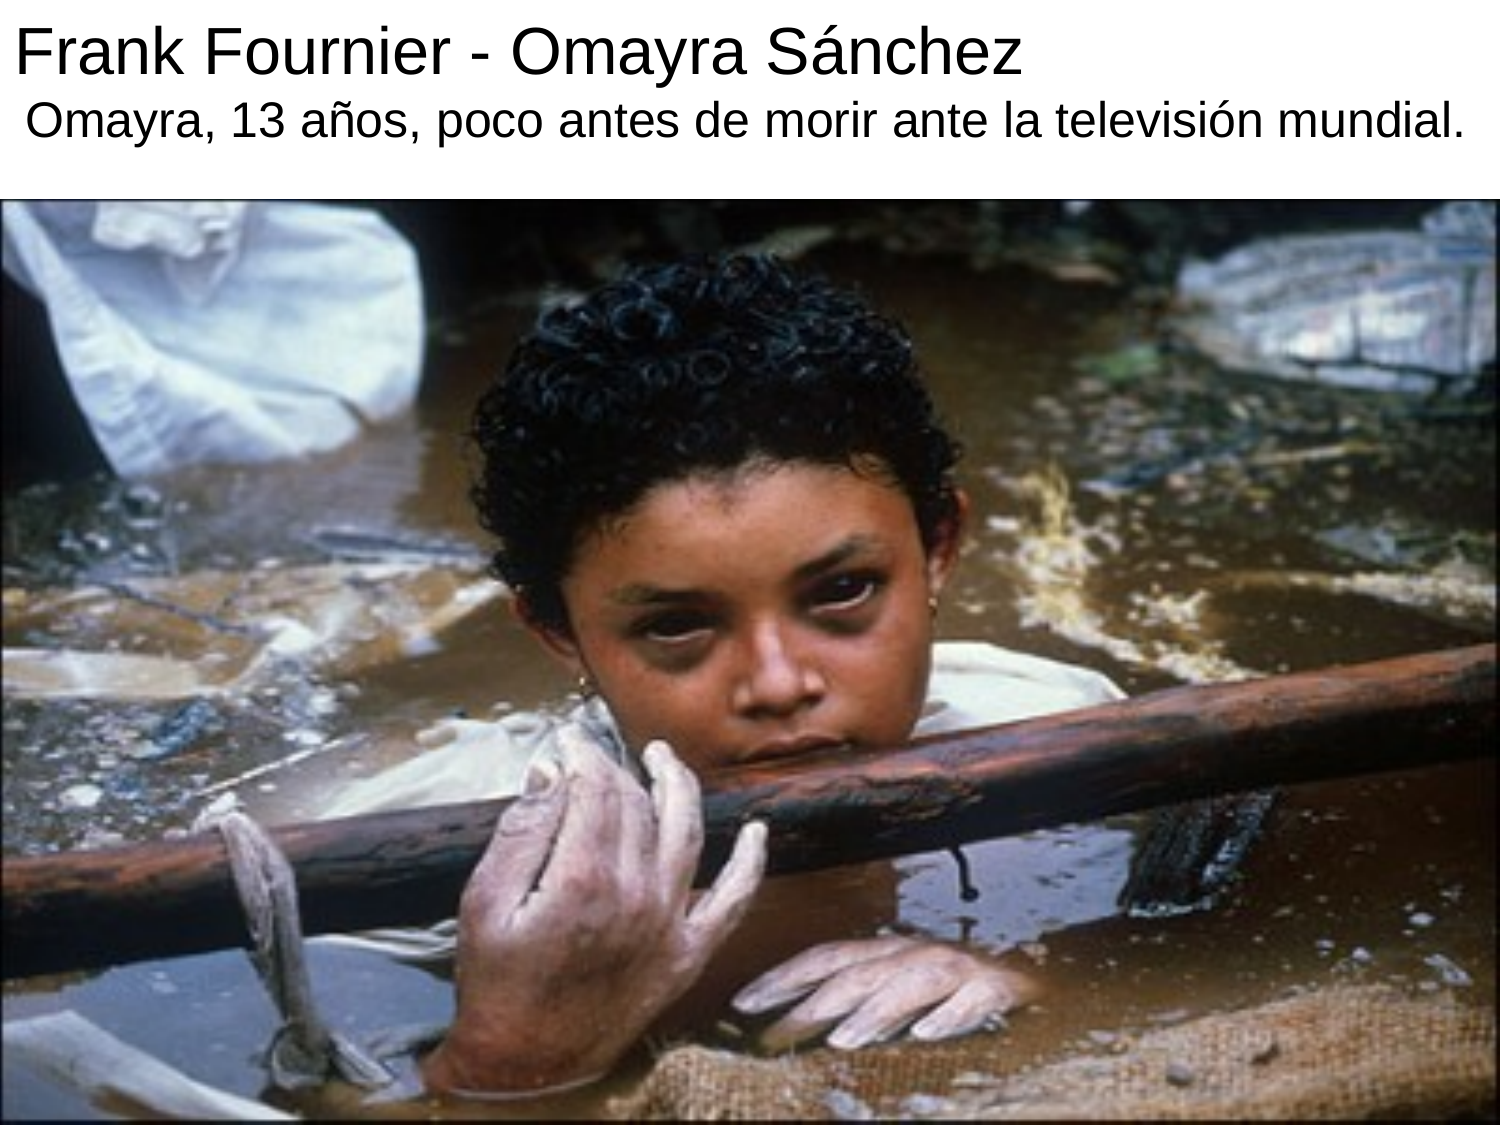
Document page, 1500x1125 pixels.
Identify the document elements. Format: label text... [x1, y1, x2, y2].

text_box Frank Fournier - Omayra Sánchez Omayra, 13 años, poco antes de morir ante la televisión mundial. [0, 0, 1500, 156]
picture [0, 199, 1500, 1125]
